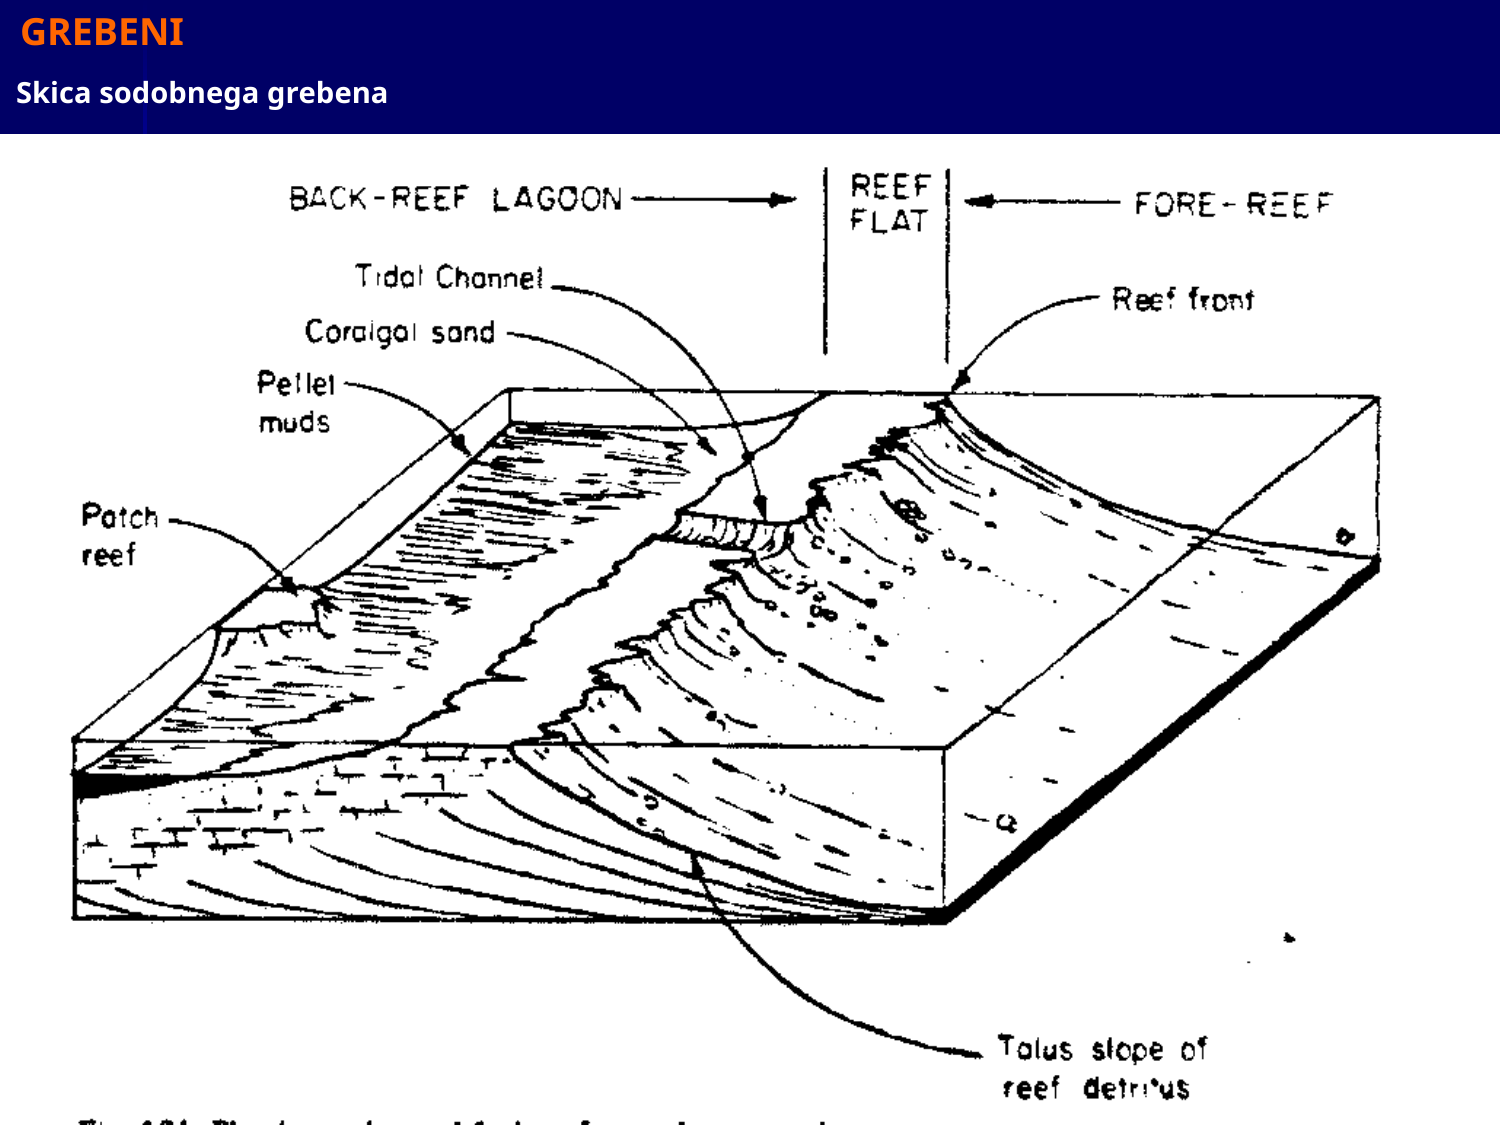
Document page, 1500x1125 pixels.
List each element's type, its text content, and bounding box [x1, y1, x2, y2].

picture [0, 134, 1500, 1125]
text_box Skica sodobnega grebena [1, 66, 404, 117]
text_box GREBENI [5, 0, 200, 61]
